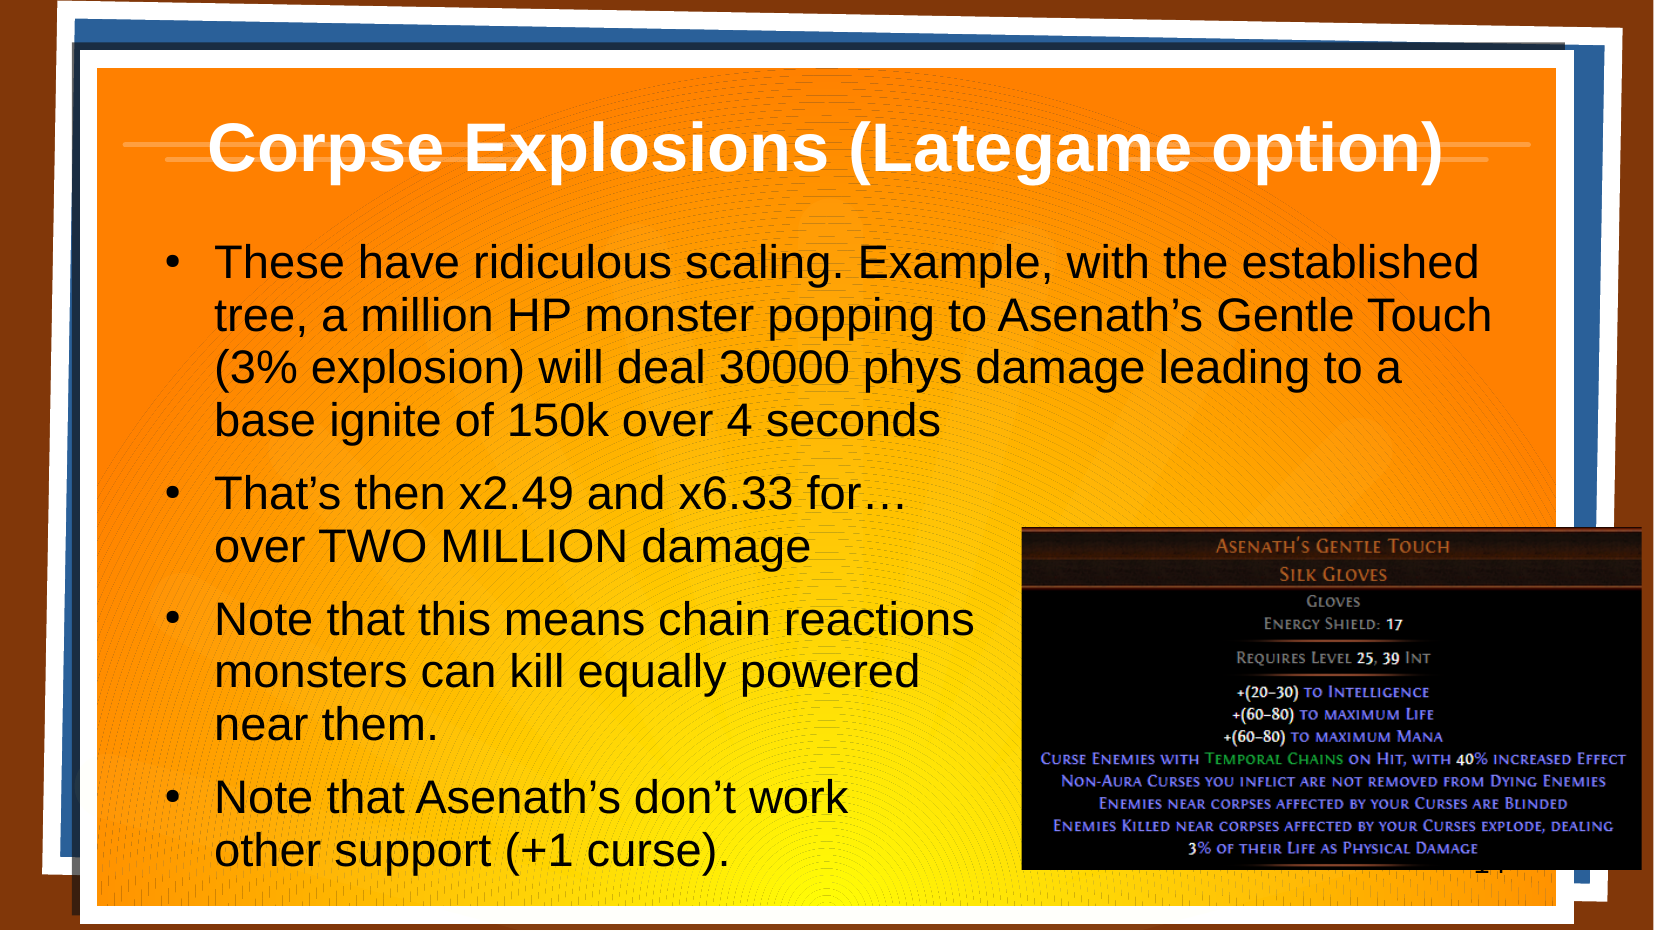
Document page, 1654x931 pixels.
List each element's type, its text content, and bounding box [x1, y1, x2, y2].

title Corpse Explosions (Lategame option) [147, 70, 1506, 225]
picture [1021, 527, 1642, 870]
list These have ridiculous scaling. Example, with the established tree, a million HP monster popping to Asenath’s Gentle Touch (3% explosion) will deal 30000 phys damage leading to a base ignite of 150k over 4 seconds That’s then x2.49 and x6.33 for… over TWO MILLION damage Note that this means chain reactions as monsters can kill equally powered monsters near them. Note that Asenath’s don’t work without other support (+1 curse). [147, 236, 1506, 886]
